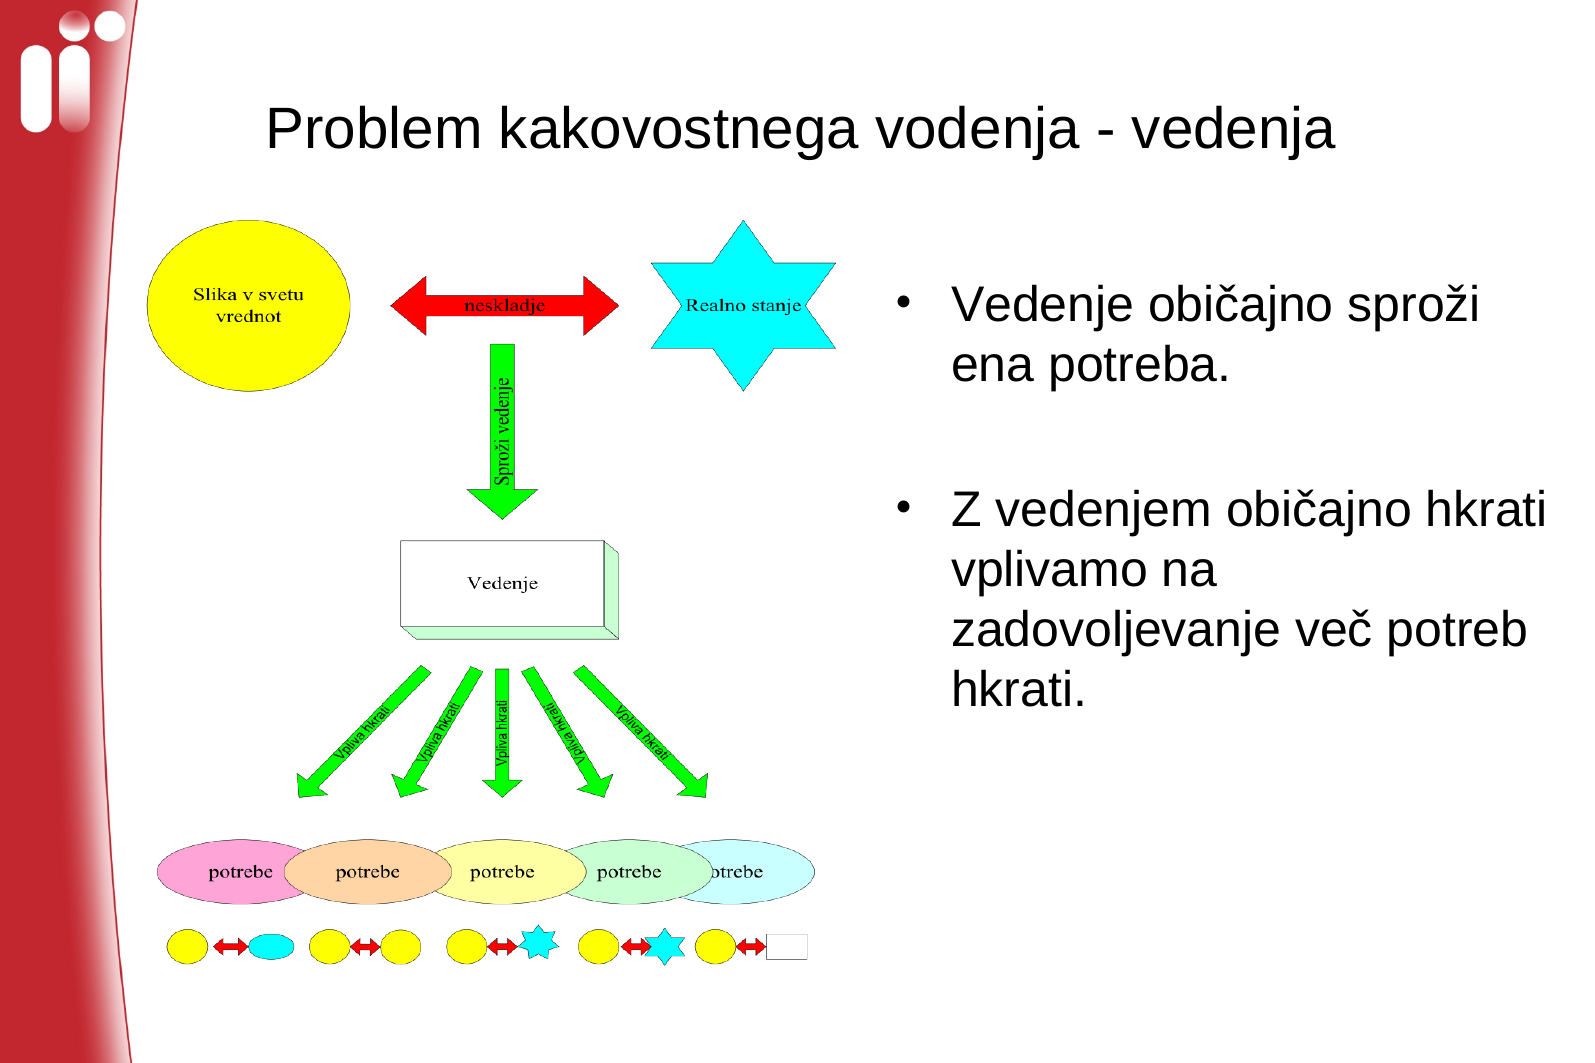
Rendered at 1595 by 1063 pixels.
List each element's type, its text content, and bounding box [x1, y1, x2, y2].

title Problem kakovostnega vodenja - vedenja [265, 0, 1555, 257]
list Vedenje običajno sproži ena potreba. Z vedenjem običajno hkrati vplivamo na zadovoljevanje več potreb hkrati. [894, 271, 1560, 1063]
picture [0, 0, 1414, 1063]
